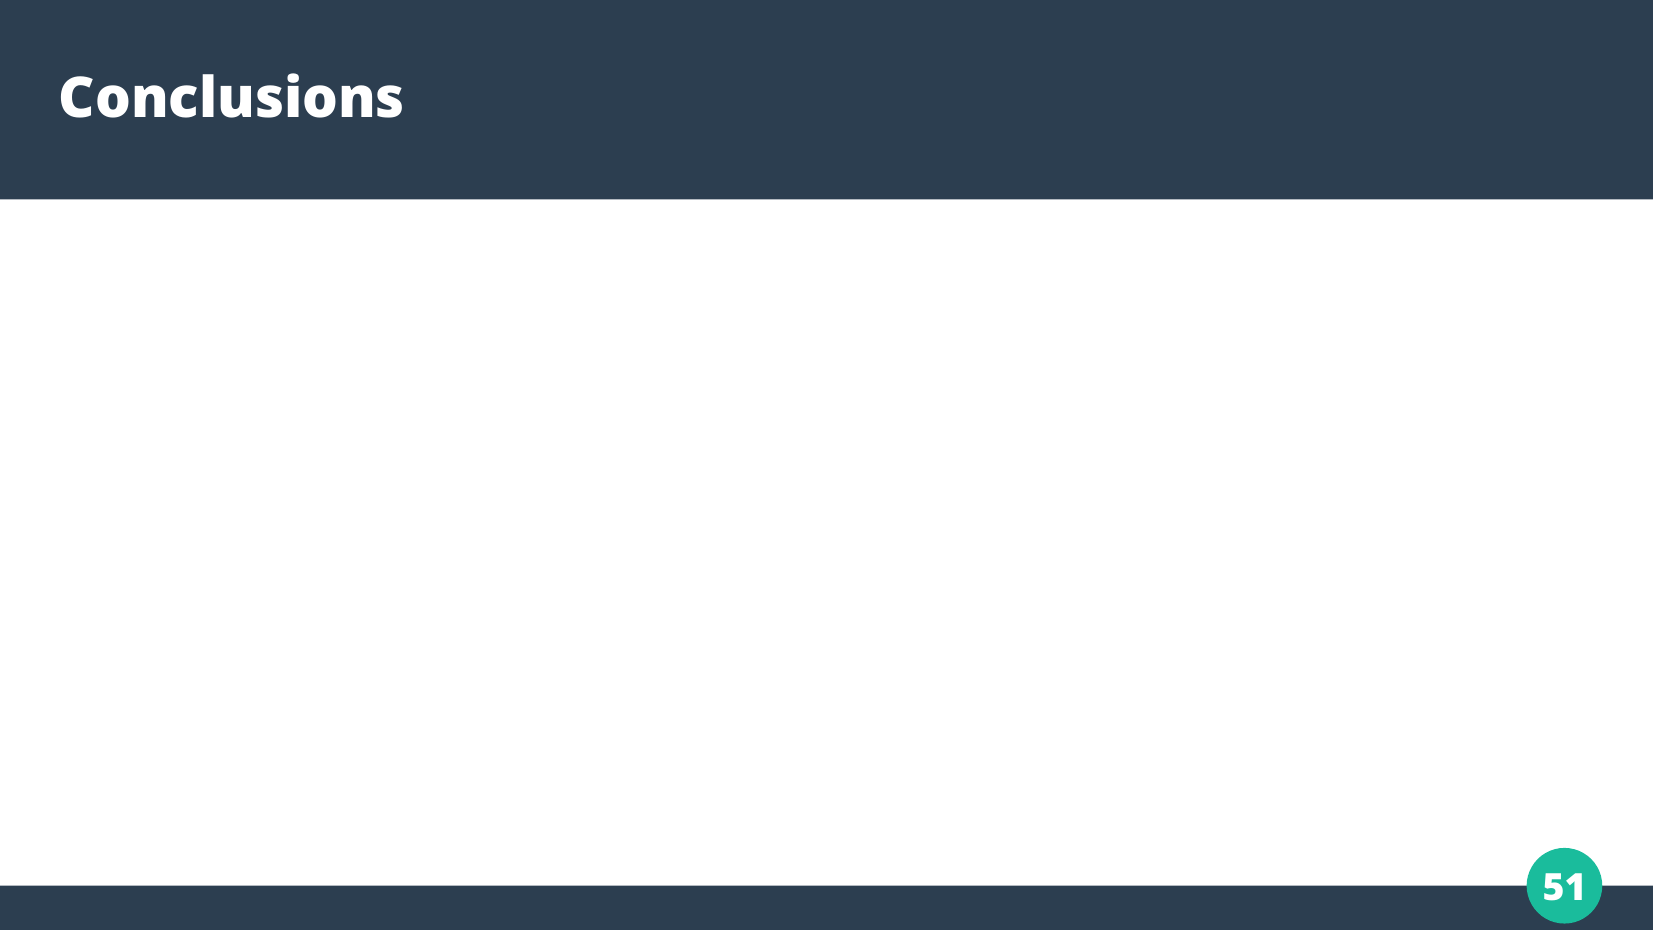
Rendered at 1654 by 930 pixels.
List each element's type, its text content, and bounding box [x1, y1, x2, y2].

title Conclusions [58, 36, 1594, 155]
